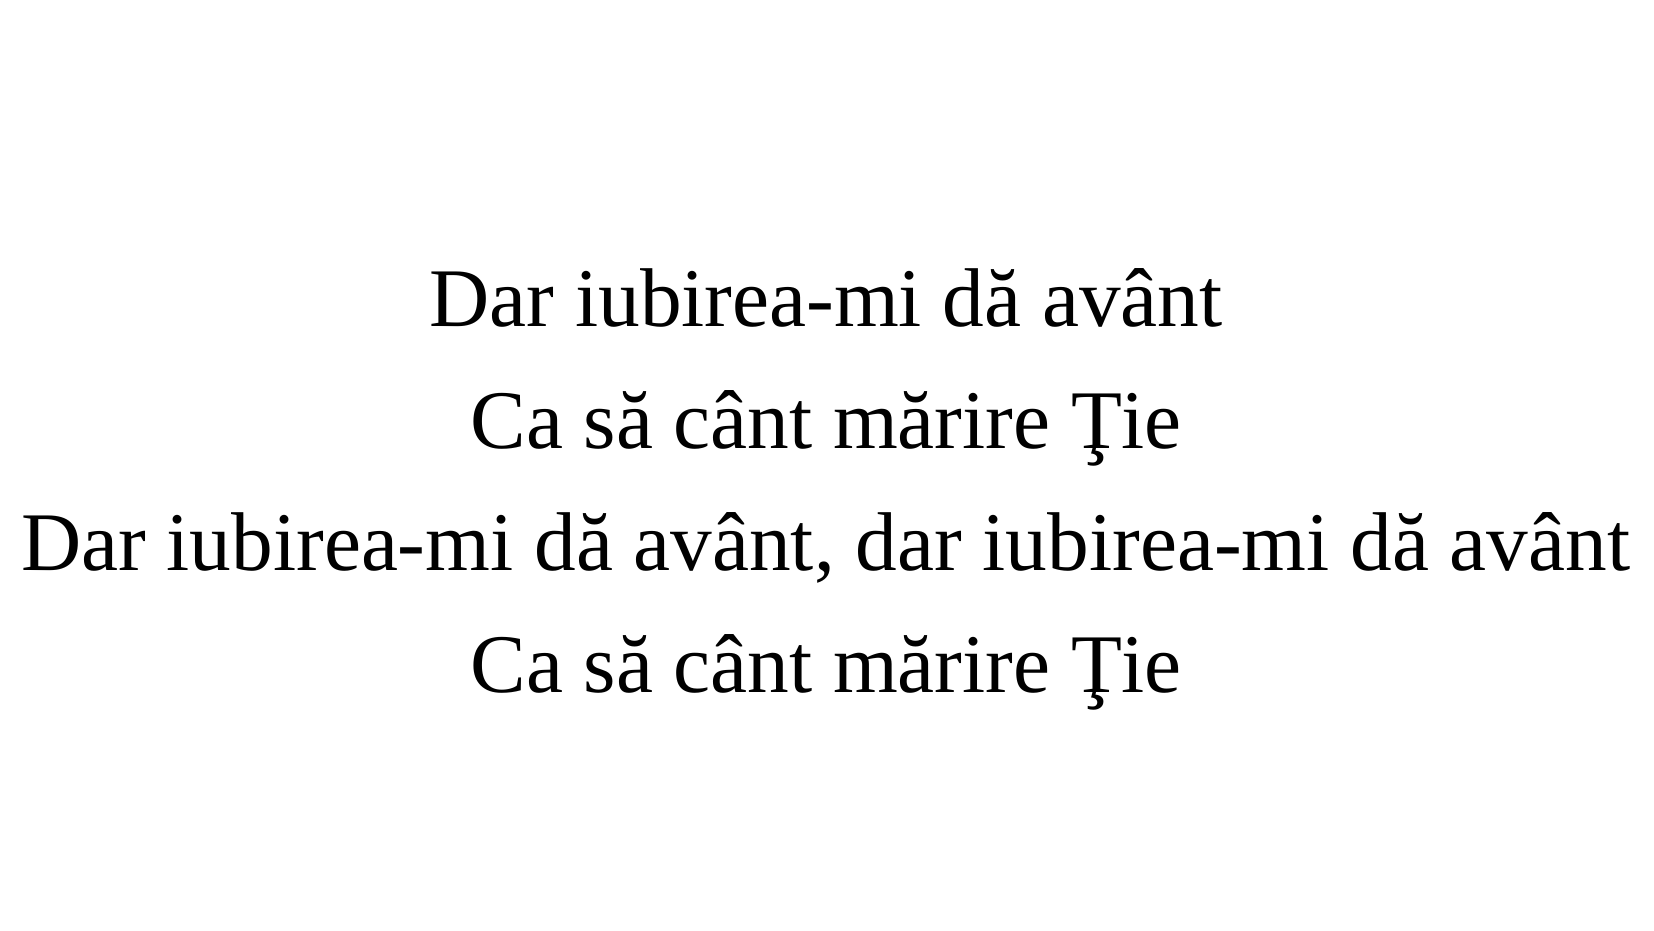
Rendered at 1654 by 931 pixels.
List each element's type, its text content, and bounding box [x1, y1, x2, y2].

subtitle Dar iubirea-mi dă avânt Ca să cânt mărire Ţie Dar iubirea-mi dă avânt, dar iubirea-mi dă avânt Ca să cânt mărire Ţie [0, 239, 1654, 713]
